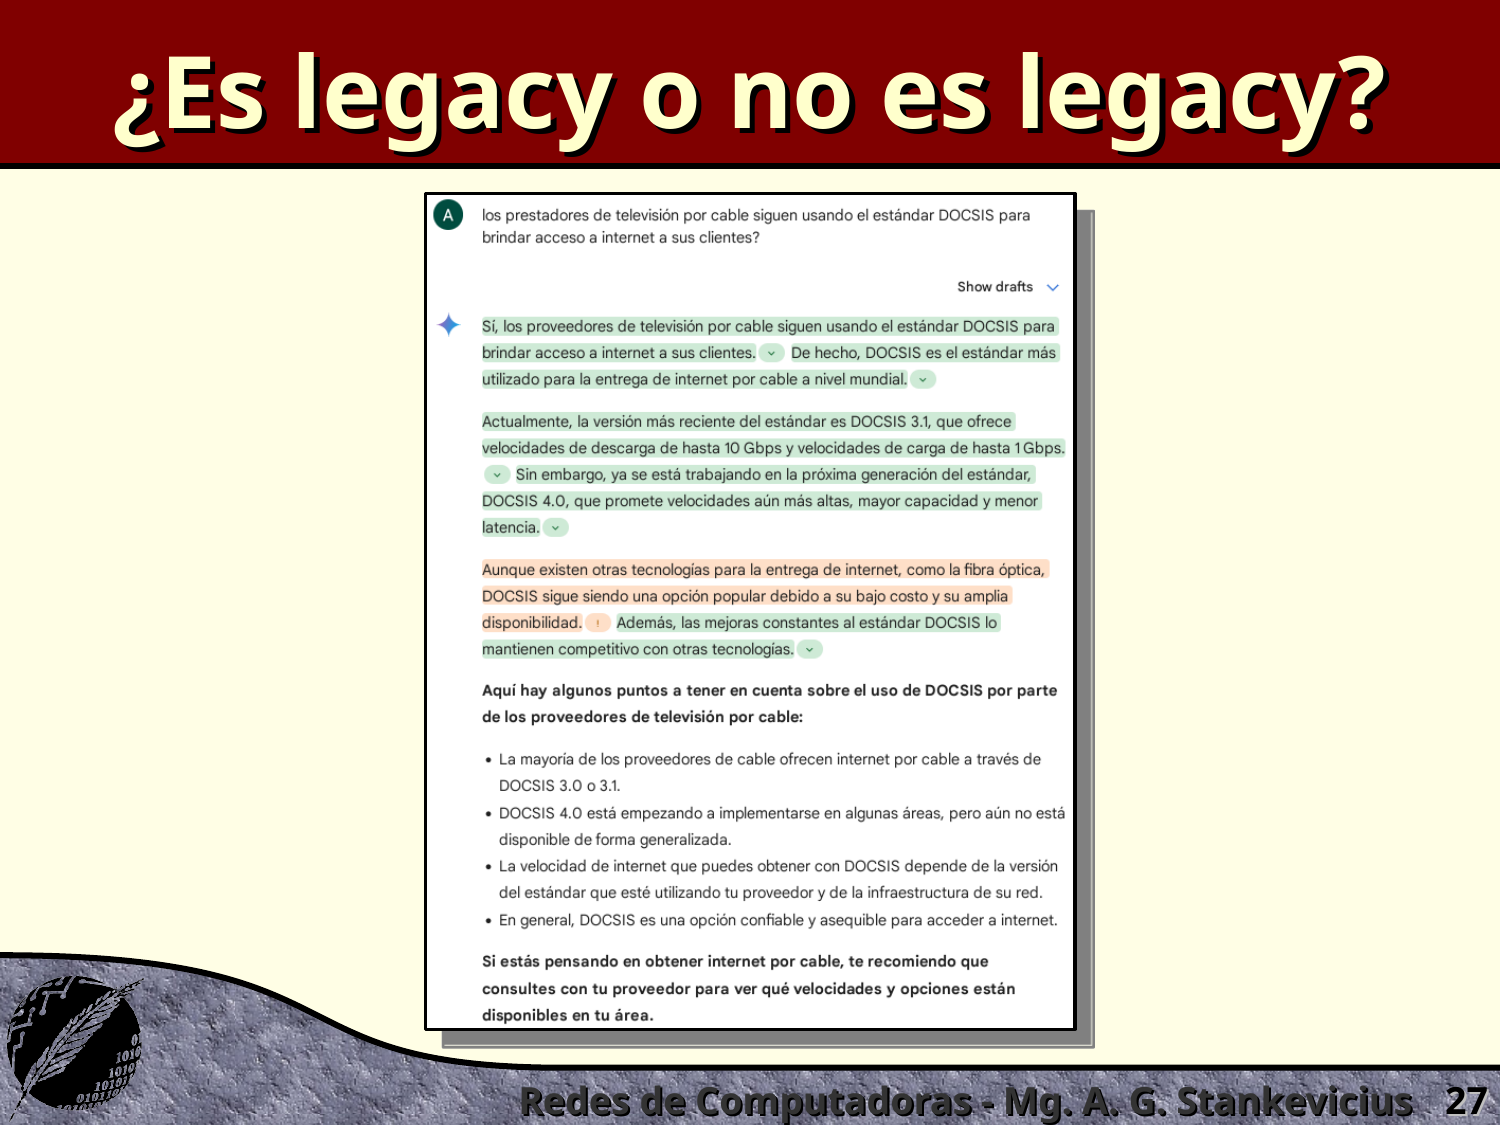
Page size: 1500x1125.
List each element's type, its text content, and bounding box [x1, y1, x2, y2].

picture [790, 1100, 795, 1110]
picture [0, 959, 1500, 1125]
title ¿Es legacy o no es legacy? [15, 5, 1485, 160]
picture [1047, 1100, 1054, 1110]
picture [426, 195, 1074, 1028]
